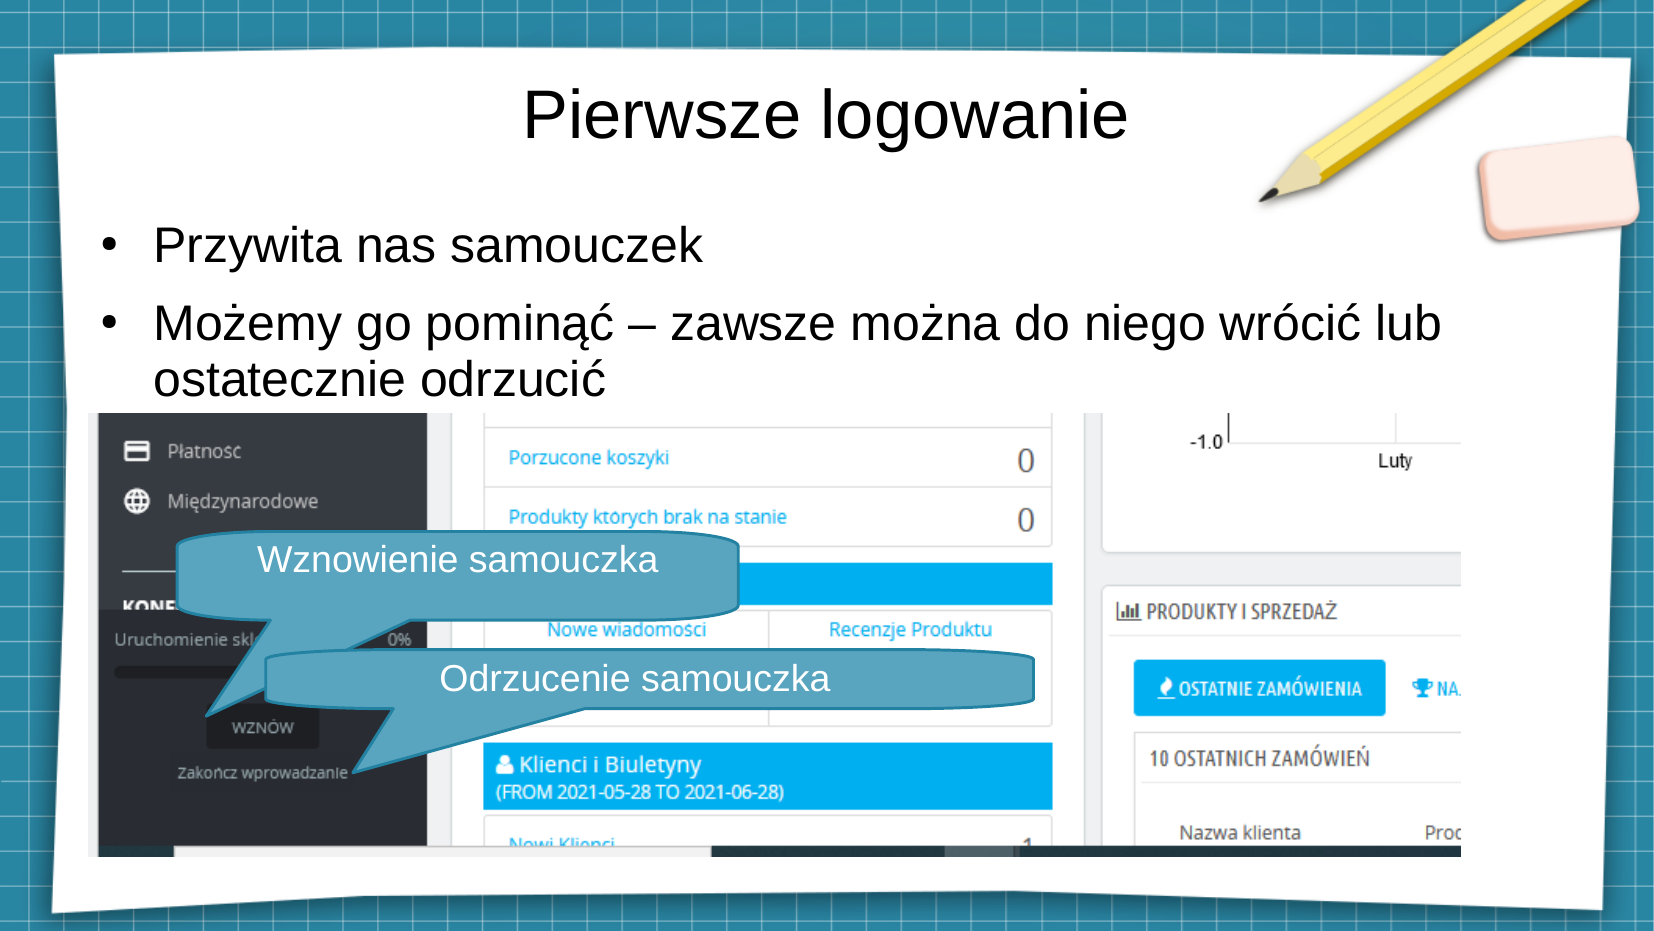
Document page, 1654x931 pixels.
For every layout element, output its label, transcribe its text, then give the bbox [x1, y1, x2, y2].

text_box Wznowienie samouczka [206, 531, 709, 589]
text_box Odrzucenie samouczka [324, 649, 945, 707]
picture [0, 0, 1654, 931]
list Przywita nas samouczek Możemy go pominąć – zawsze można do niego wrócić lub ostatecznie odrzucić [82, 217, 1571, 758]
text_box [177, 535, 1034, 773]
title Pierwsze logowanie [82, 37, 1571, 193]
